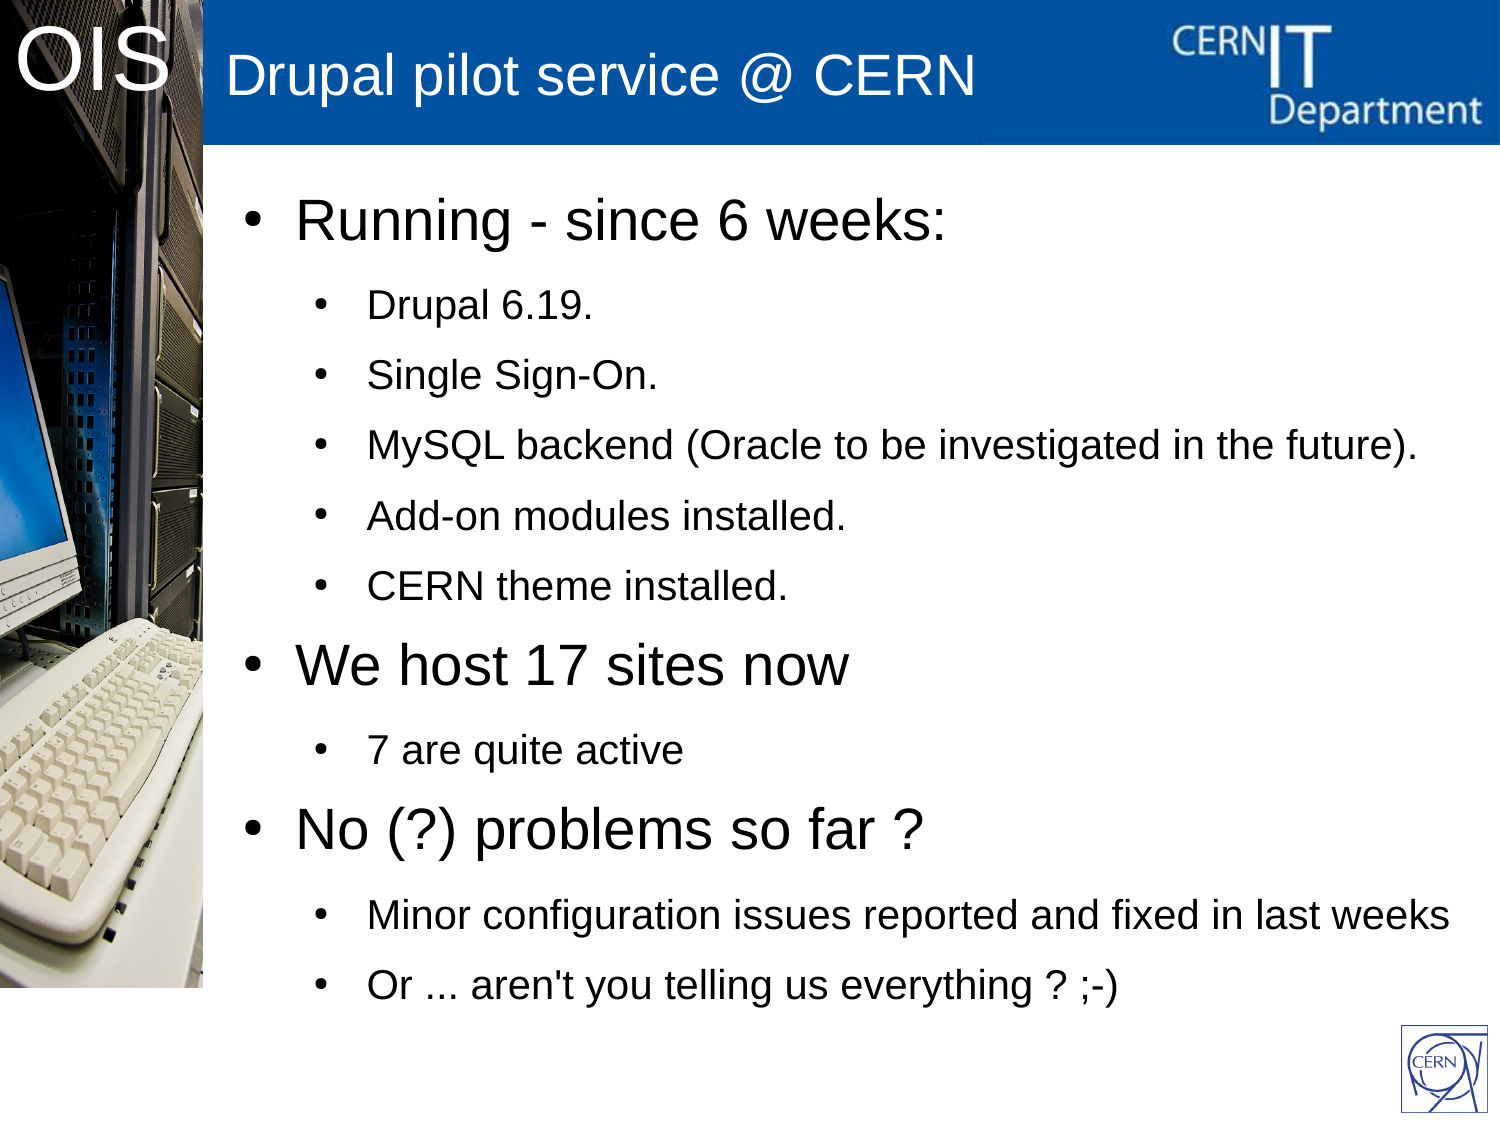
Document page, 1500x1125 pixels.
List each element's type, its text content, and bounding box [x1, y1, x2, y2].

title Drupal pilot service @ CERN [225, 0, 1238, 151]
picture [0, 0, 225, 988]
list Running - since 6 weeks: Drupal 6.19. Single Sign-On. MySQL backend (Oracle to be investigated in the future). Add-on modules installed. CERN theme installed. We host 17 sites now 7 are quite active No (?) problems so far ? Minor configuration issues reported and fixed in last weeks Or ... aren't you telling us everything ? ;-) [225, 187, 1463, 1079]
picture [1238, 0, 1500, 145]
picture [1401, 1025, 1488, 1113]
